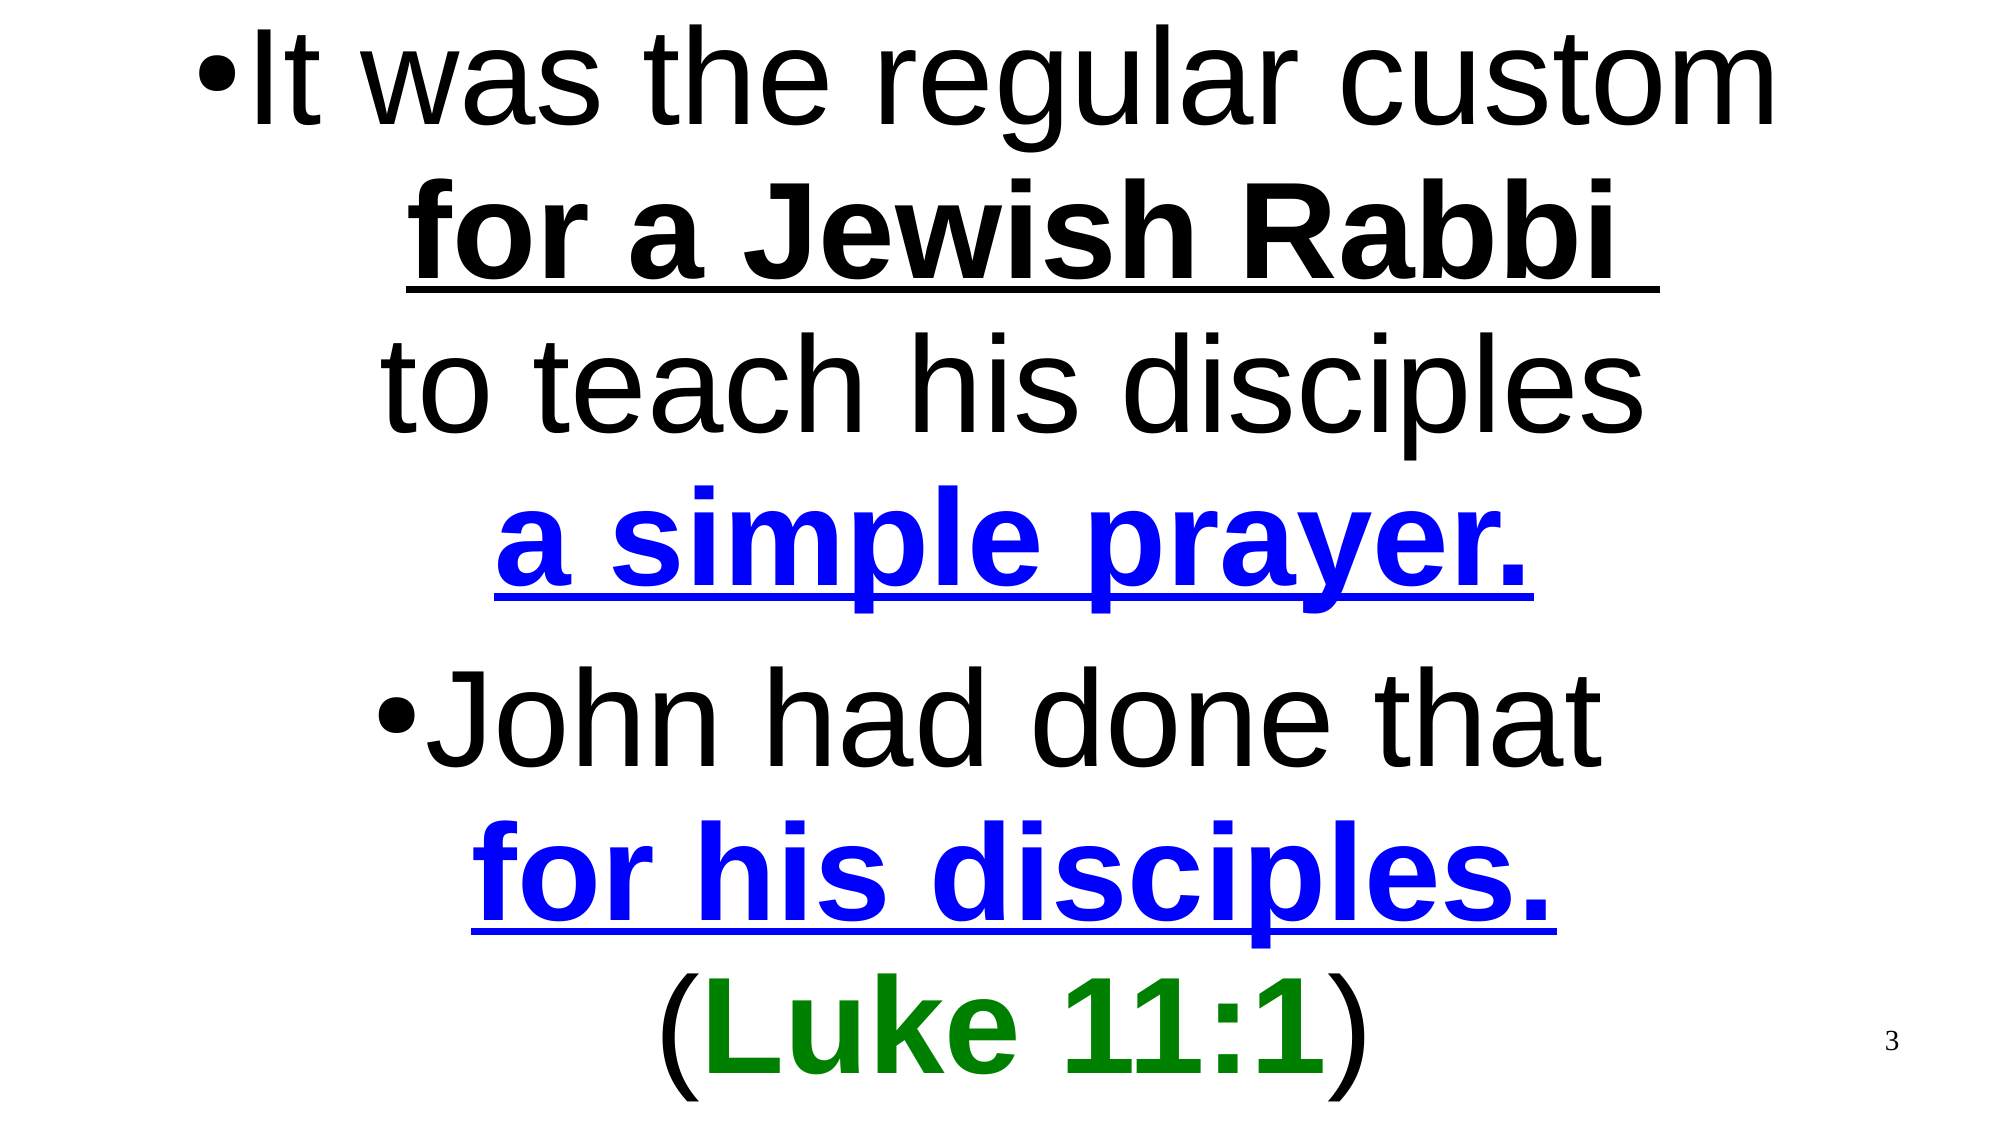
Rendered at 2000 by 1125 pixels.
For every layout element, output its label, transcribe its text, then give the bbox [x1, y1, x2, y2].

list It was the regular custom for a Jewish Rabbi to teach his disciples a simple prayer. John had done that for his disciples. (Luke 11:1) [0, 0, 1996, 1123]
